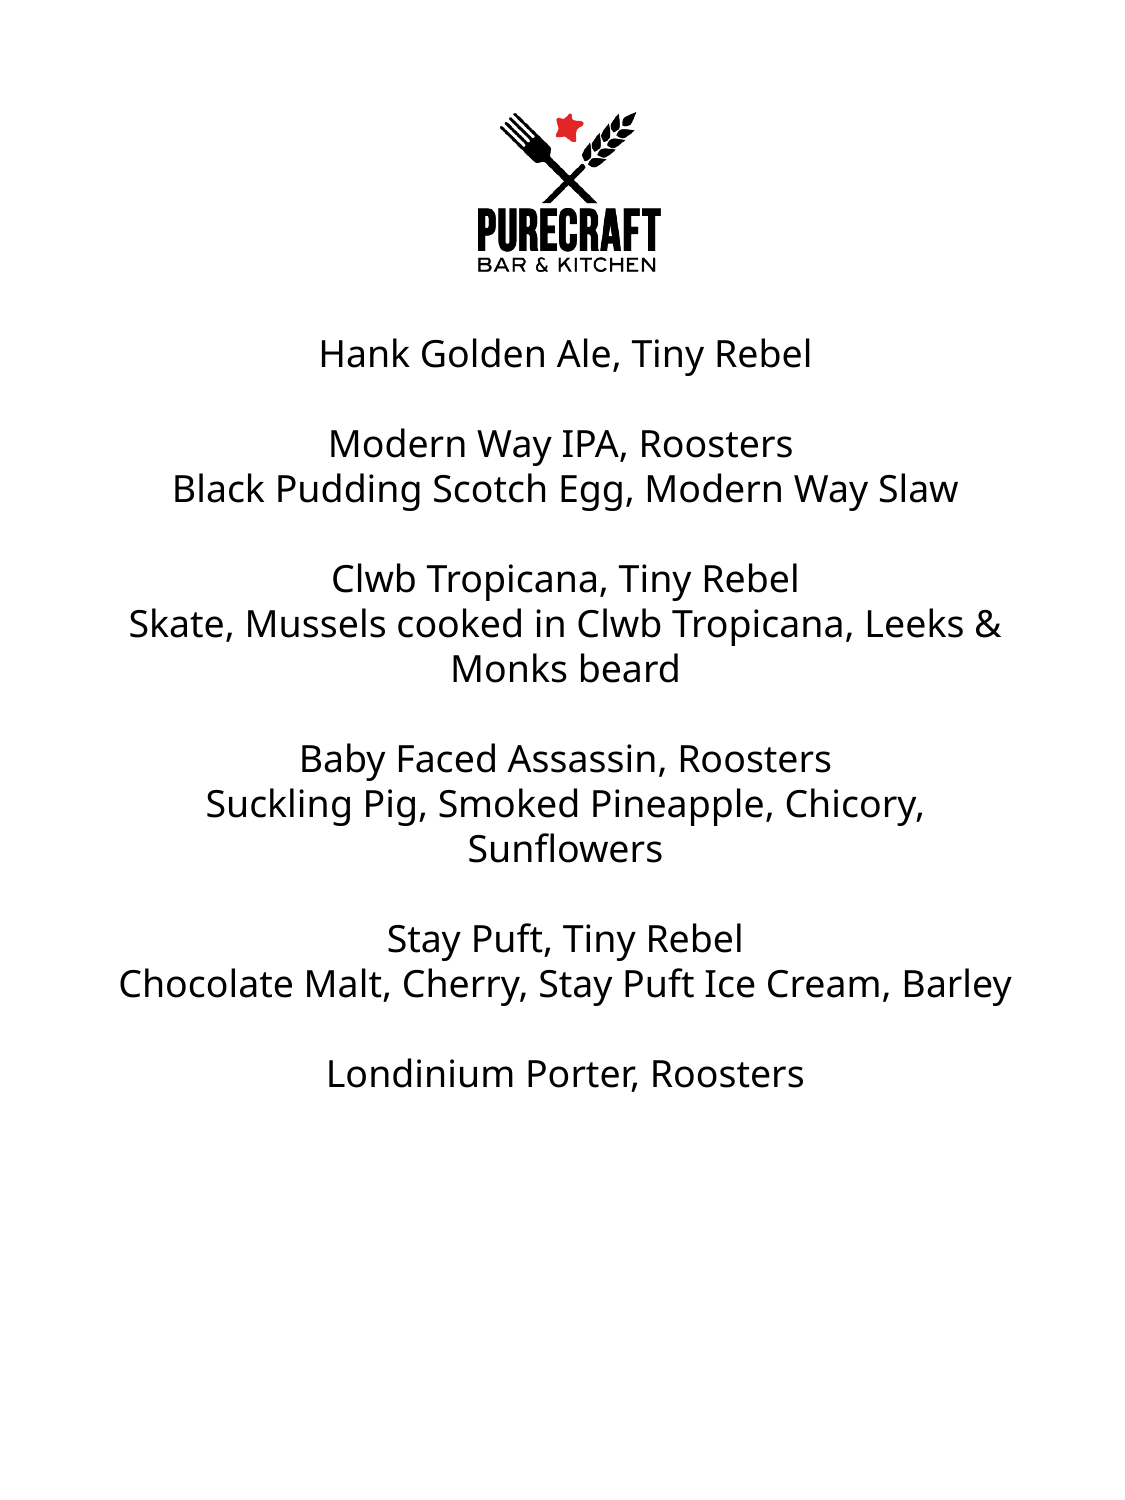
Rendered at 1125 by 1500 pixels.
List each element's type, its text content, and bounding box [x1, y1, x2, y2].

text_box Hank Golden Ale, Tiny Rebel Modern Way IPA, Roosters Black Pudding Scotch Egg, Modern Way Slaw Clwb Tropicana, Tiny Rebel Skate, Mussels cooked in Clwb Tropicana, Leeks & Monks beard Baby Faced Assassin, Roosters Suckling Pig, Smoked Pineapple, Chicory, Sunflowers Stay Puft, Tiny Rebel Chocolate Malt, Cherry, Stay Puft Ice Cream, Barley Londinium Porter, Roosters [92, 277, 1040, 1102]
picture [300, 0, 832, 377]
